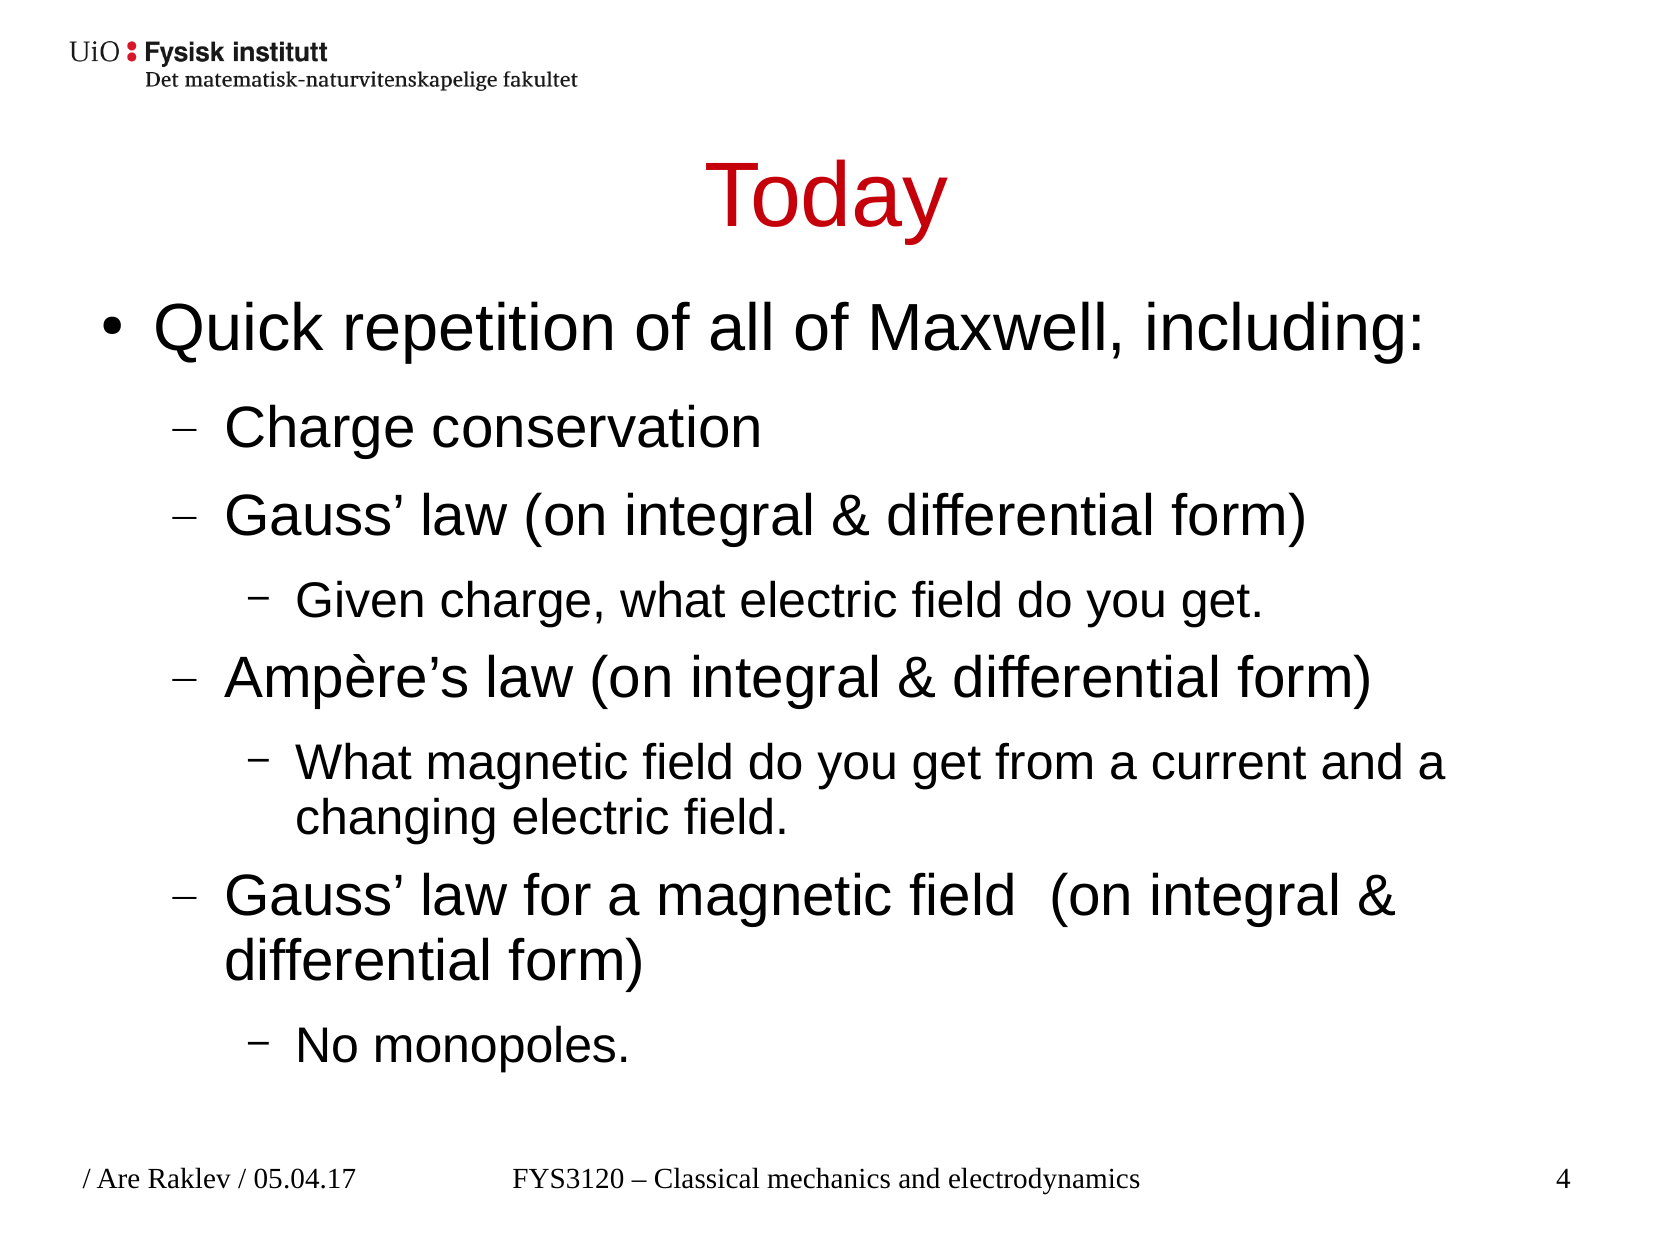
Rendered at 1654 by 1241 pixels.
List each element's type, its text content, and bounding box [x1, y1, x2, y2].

list Quick repetition of all of Maxwell, including: Charge conservation Gauss’ law (on integral & differential form) Given charge, what electric field do you get. Ampère’s law (on integral & differential form) What magnetic field do you get from a current and a changing electric field. Gauss’ law for a magnetic field (on integral & differential form) No monopoles. [82, 290, 1571, 1094]
title Today [82, 90, 1571, 290]
picture [68, 37, 581, 93]
